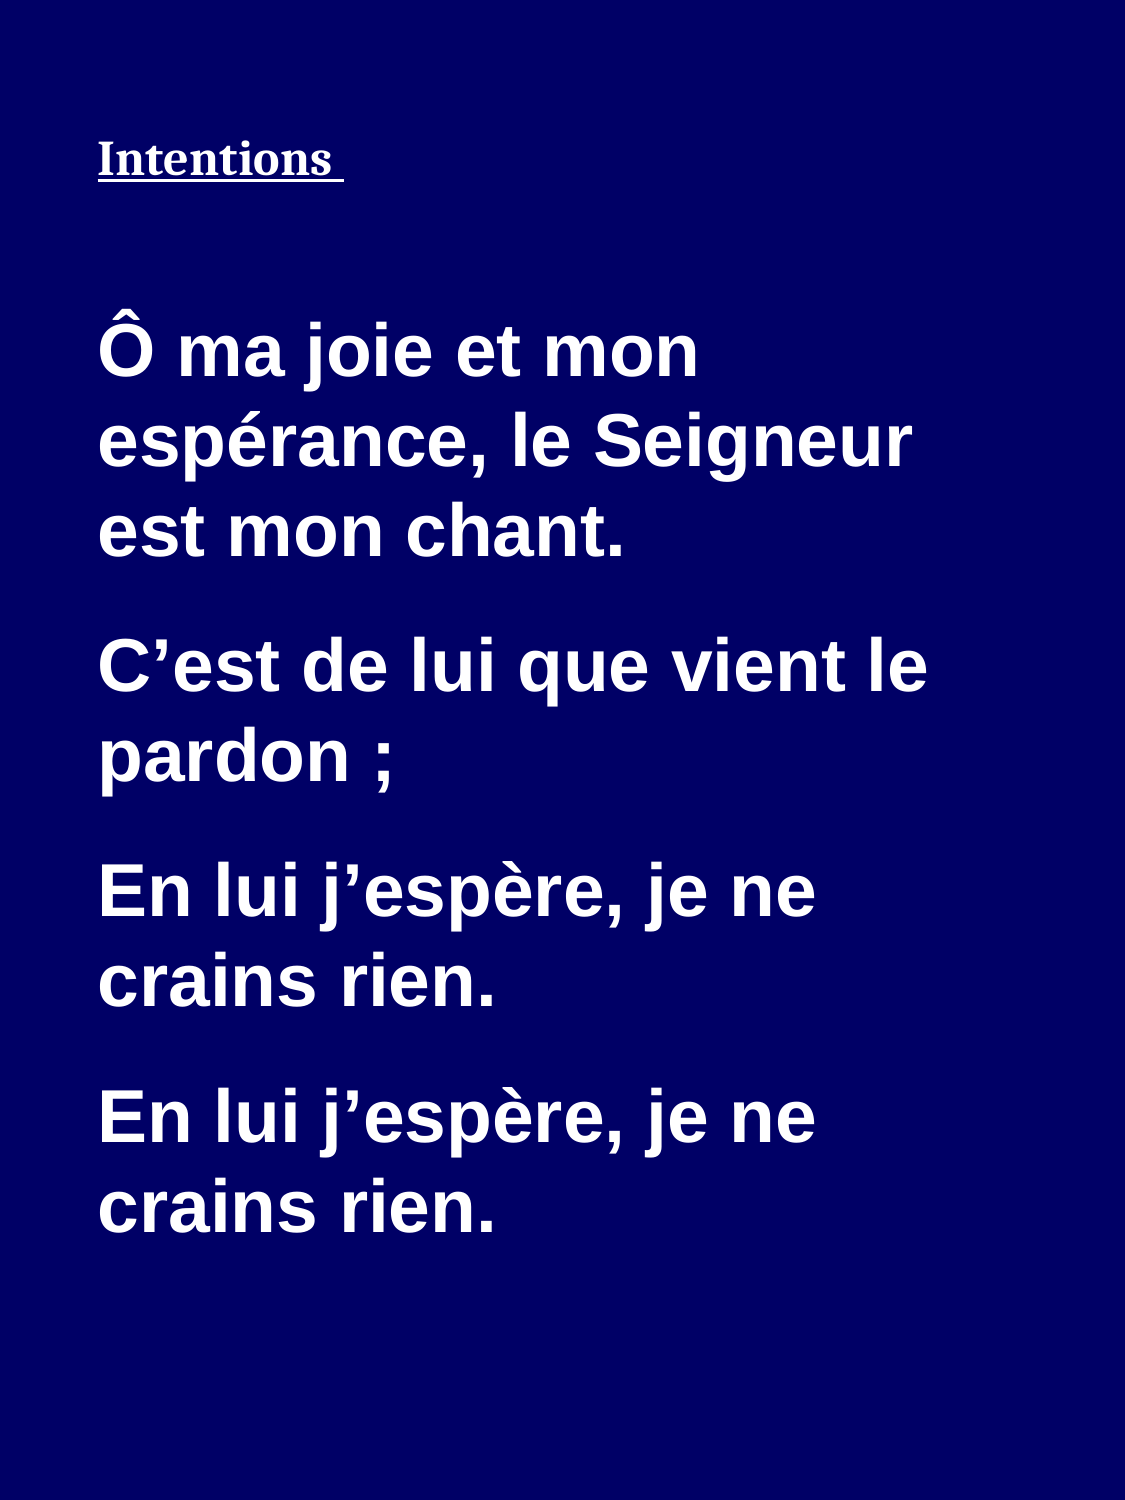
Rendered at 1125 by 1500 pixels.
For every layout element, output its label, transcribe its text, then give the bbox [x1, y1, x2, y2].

text_box Intentions Ô ma joie et mon espérance, le Seigneur est mon chant. C’est de lui que vient le pardon ; En lui j’espère, je ne crains rien. En lui j’espère, je ne crains rien. [82, 118, 1052, 1255]
